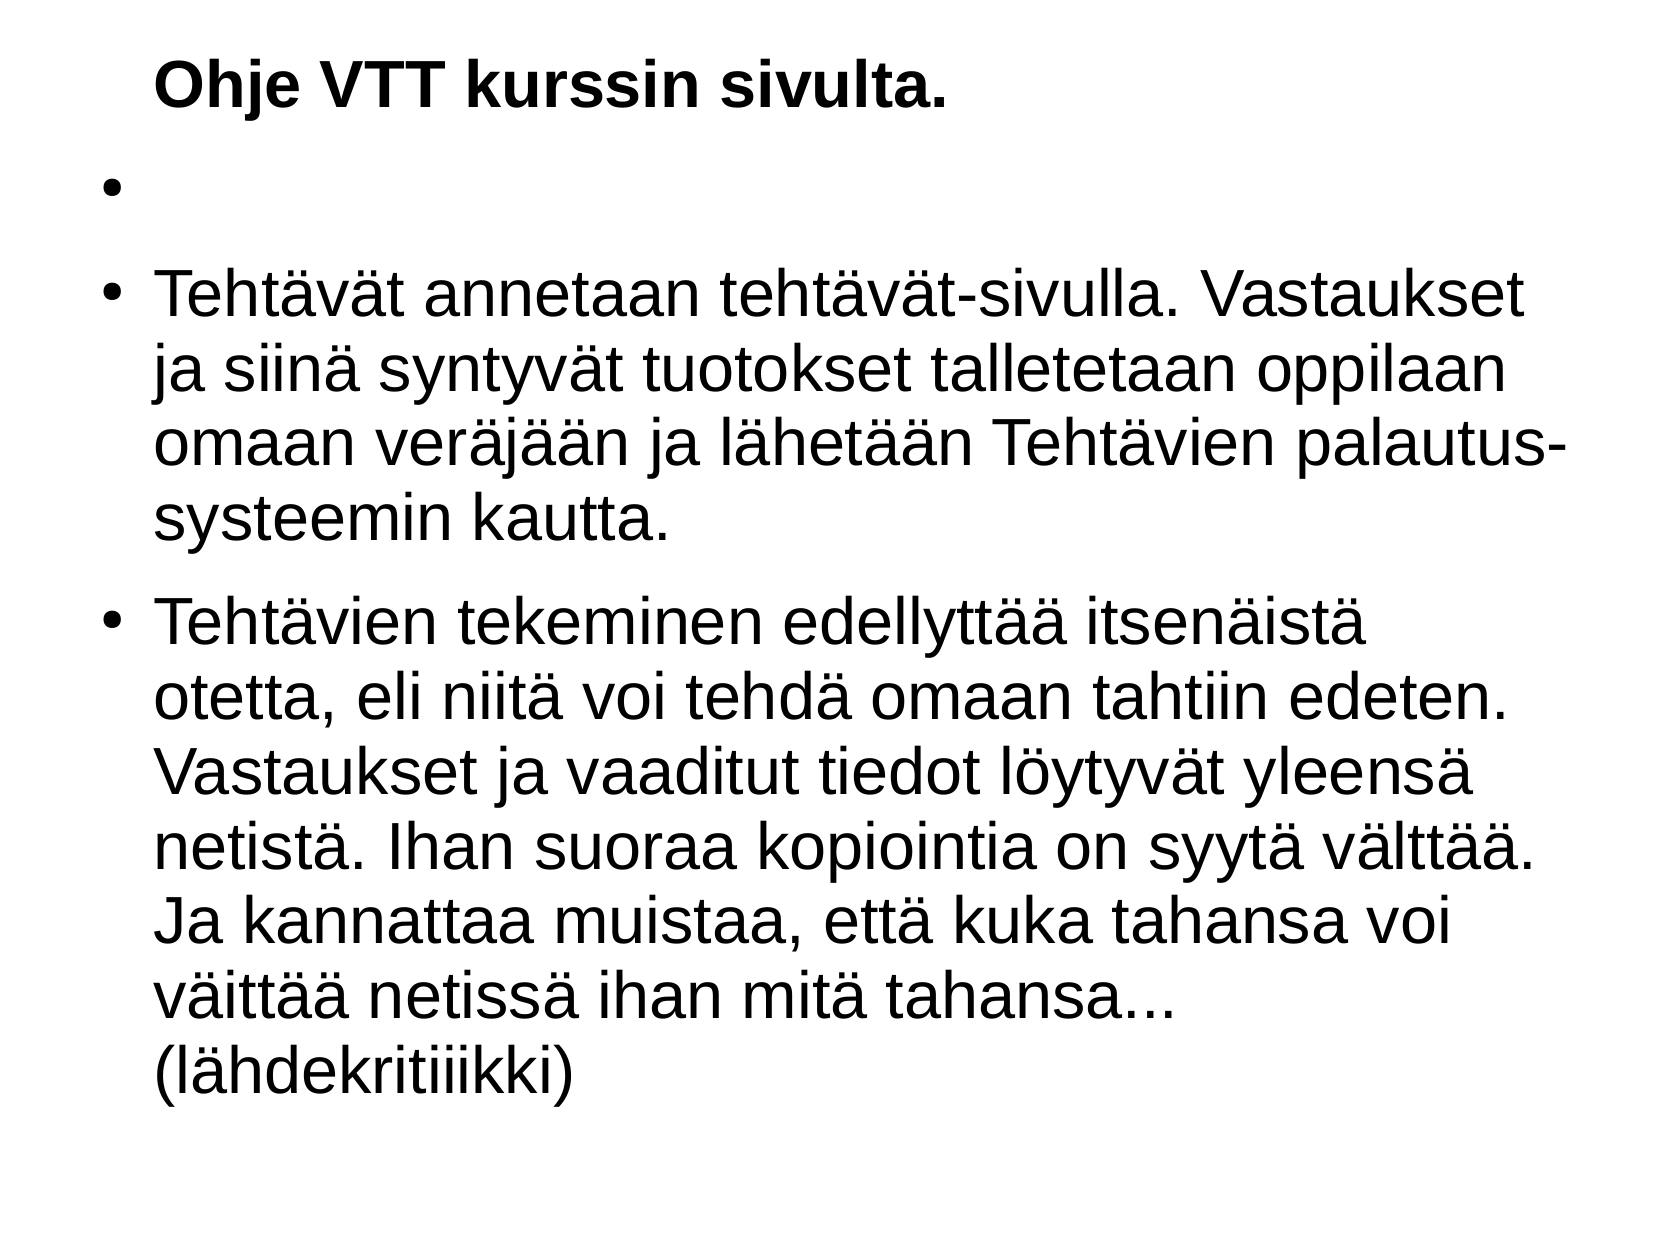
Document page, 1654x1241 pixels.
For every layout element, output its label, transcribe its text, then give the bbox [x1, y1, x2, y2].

list Ohje VTT kurssin sivulta. Tehtävät annetaan tehtävät-sivulla. Vastaukset ja siinä syntyvät tuotokset talletetaan oppilaan omaan veräjään ja lähetään Tehtävien palautus-systeemin kautta. Tehtävien tekeminen edellyttää itsenäistä otetta, eli niitä voi tehdä omaan tahtiin edeten. Vastaukset ja vaaditut tiedot löytyvät yleensä netistä. Ihan suoraa kopiointia on syytä välttää. Ja kannattaa muistaa, että kuka tahansa voi väittää netissä ihan mitä tahansa...(lähdekritiiikki) Jokainen oppilas on vastuussa omasta veräjästään, mitään loukkaavaa tai lakia rikkovaa materiaalia sinne ei saa tehdä tai tallettaa! HUOM! Kurssin läpäisemiseksi pitää lähes kaikkien tehtävien olla hyväksytysti tehtyjä (= riittävän laadukkaat vastaukset!). Eli millään "rääpäisyillä" ei saa arvosanaa! [82, 47, 1571, 1010]
